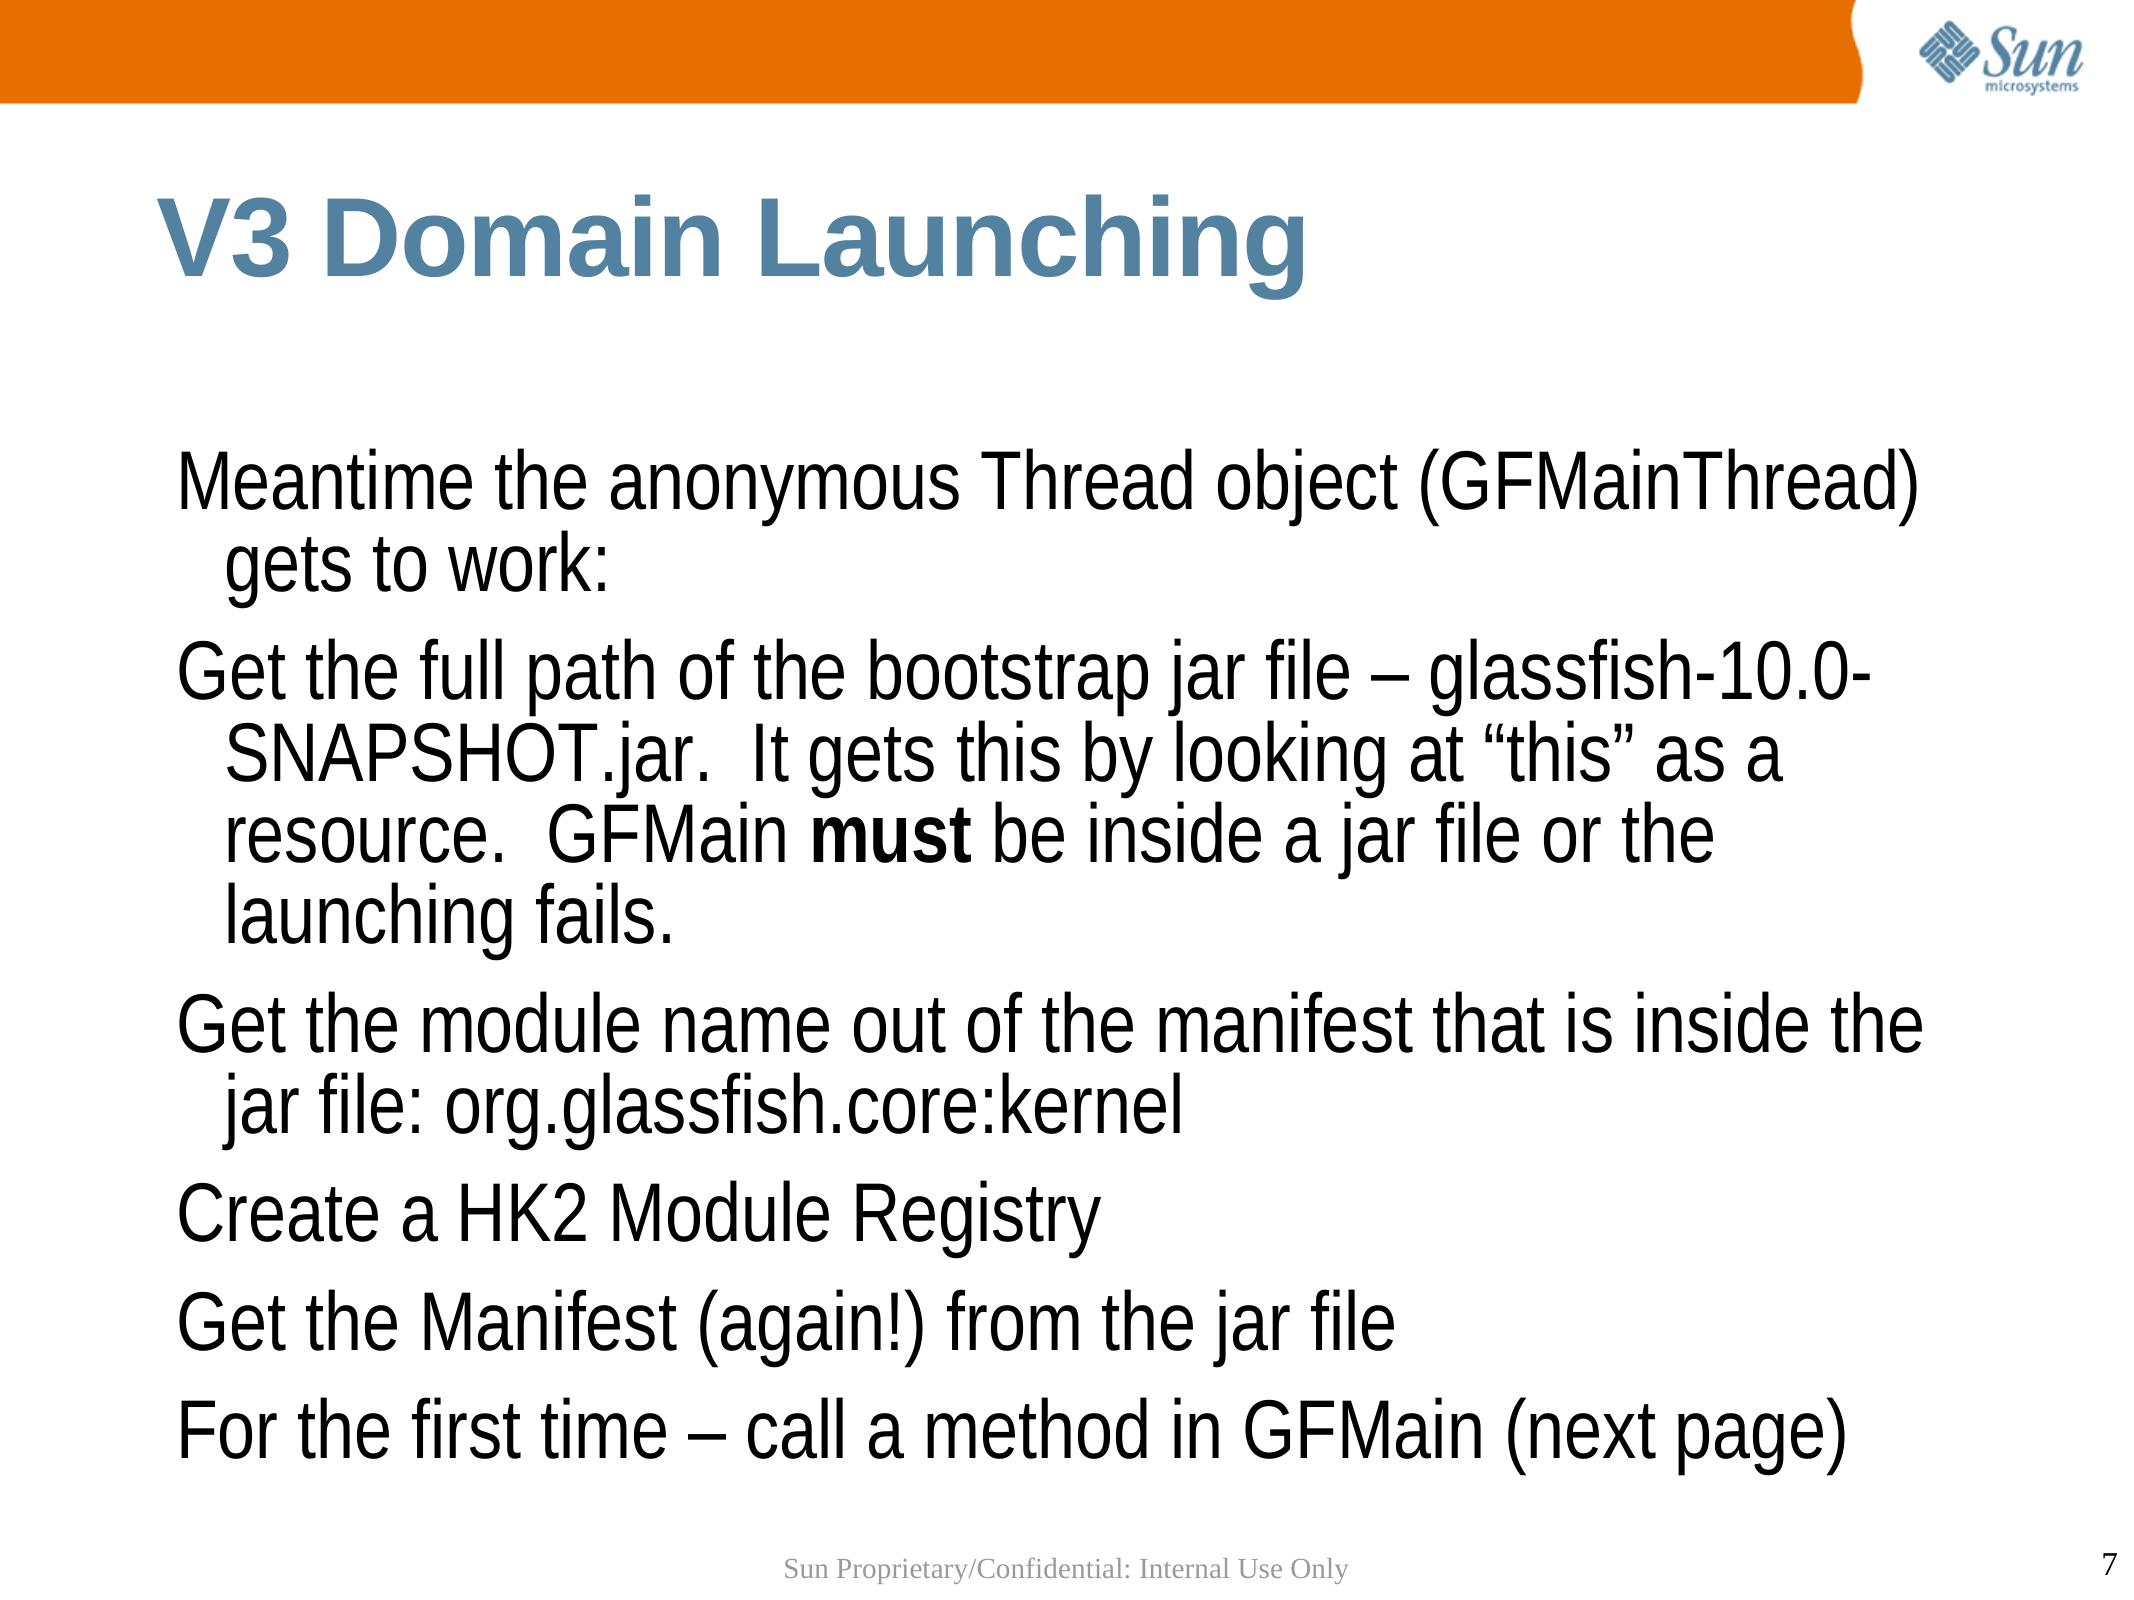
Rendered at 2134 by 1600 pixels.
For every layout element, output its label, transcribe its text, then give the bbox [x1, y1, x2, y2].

title V3 Domain Launching [156, 185, 1979, 421]
picture [0, 0, 2134, 107]
list Meantime the anonymous Thread object (GFMainThread) gets to work: Get the full path of the bootstrap jar file – glassfish-10.0-SNAPSHOT.jar. It gets this by looking at “this” as a resource. GFMain must be inside a jar file or the launching fails. Get the module name out of the manifest that is inside the jar file: org.glassfish.core:kernel Create a HK2 Module Registry Get the Manifest (again!) from the jar file For the first time – call a method in GFMain (next page) [156, 444, 1979, 1476]
